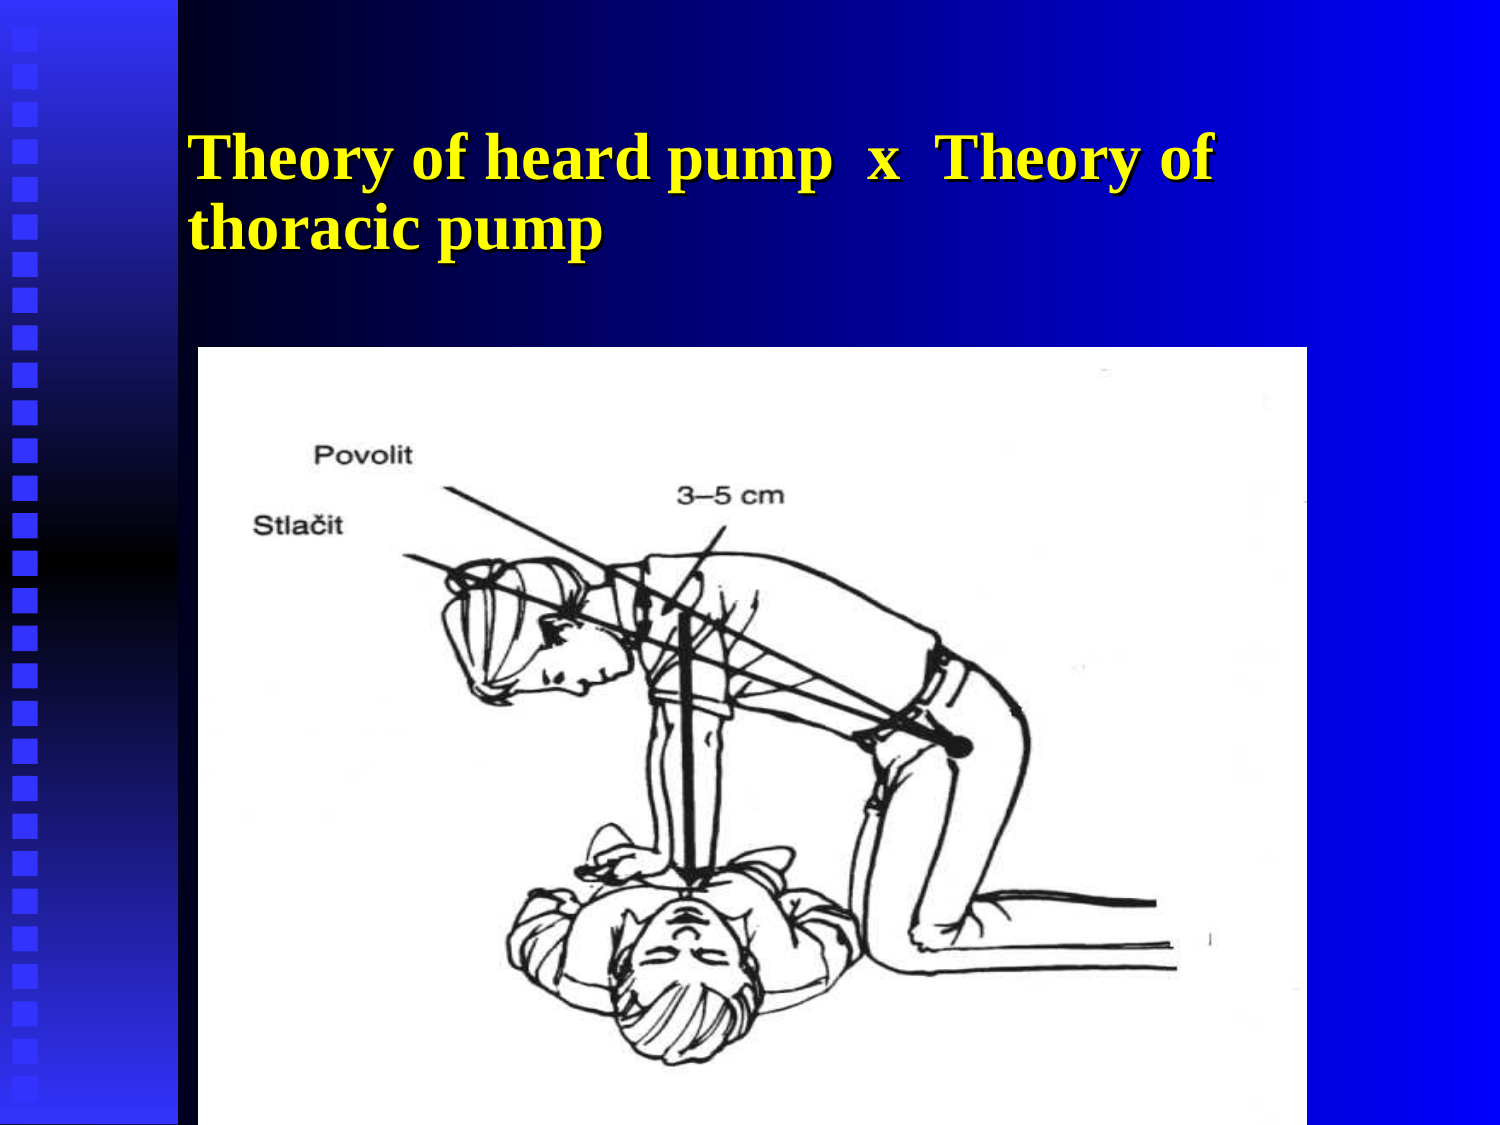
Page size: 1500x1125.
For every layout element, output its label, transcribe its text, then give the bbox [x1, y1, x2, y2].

picture [198, 347, 1307, 1125]
title Theory of heard pump x Theory of thoracic pump [187, 99, 1463, 288]
